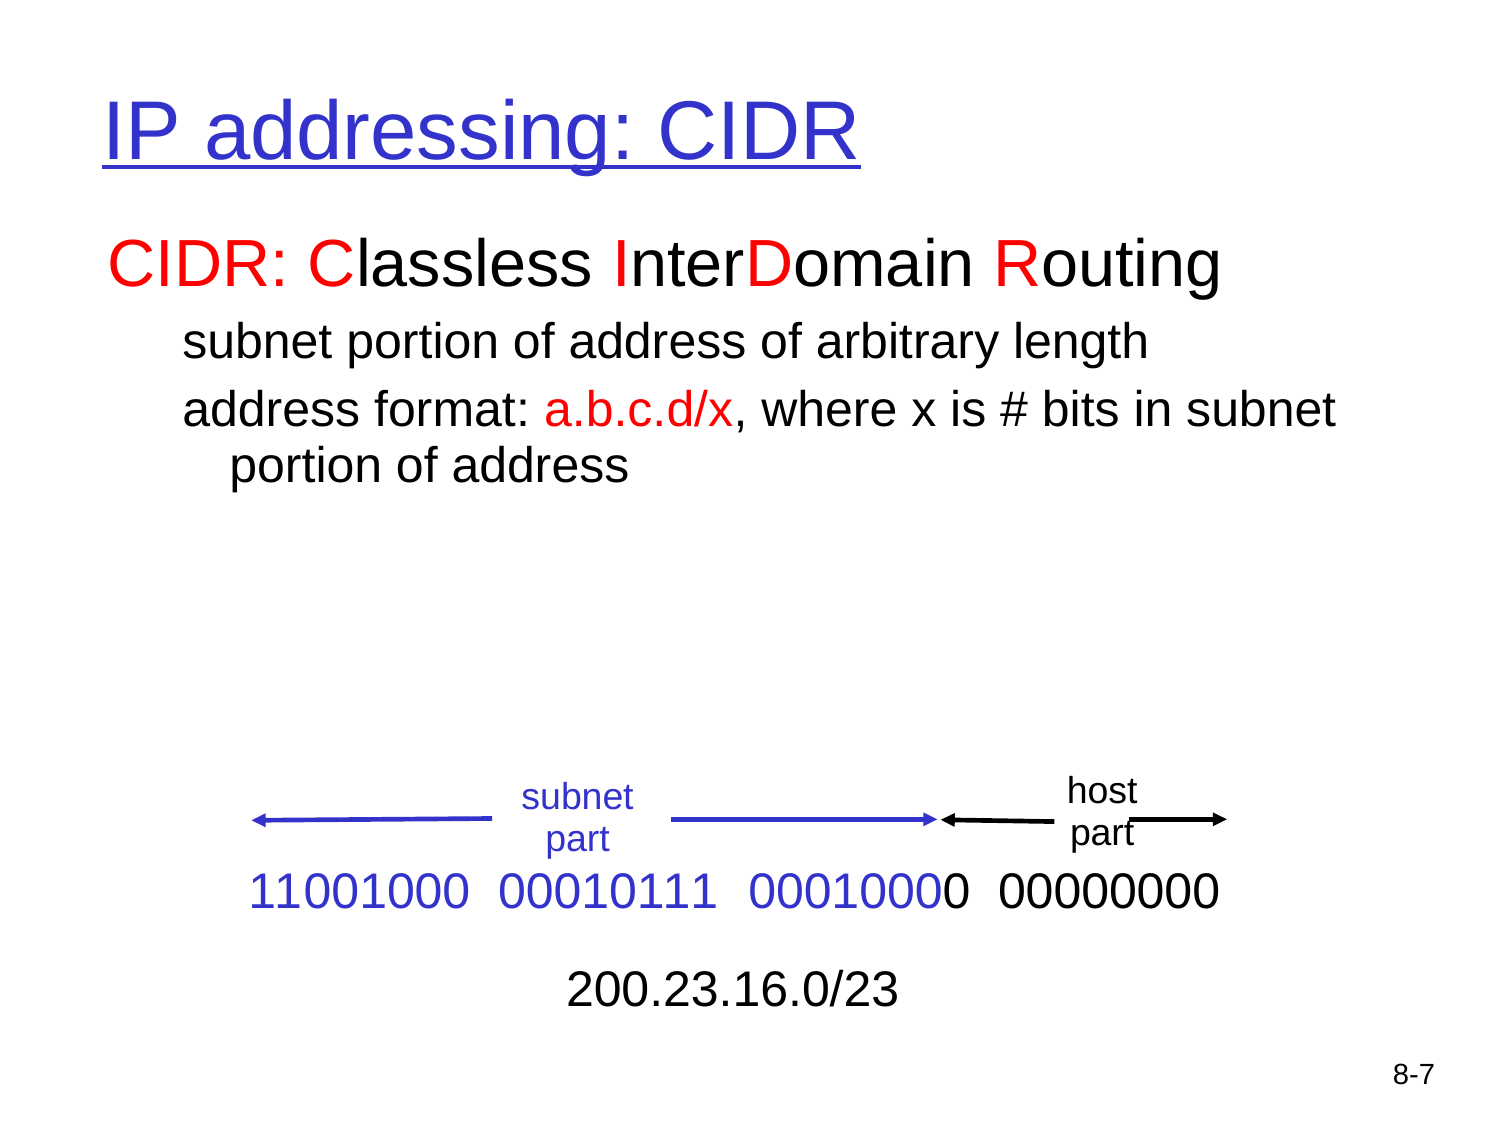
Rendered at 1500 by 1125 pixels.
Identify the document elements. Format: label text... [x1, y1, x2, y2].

title IP addressing: CIDR [87, 37, 1363, 225]
list CIDR: Classless InterDomain Routing subnet portion of address of arbitrary length address format: a.b.c.d/x, where x is # bits in subnet portion of address [92, 217, 1423, 739]
text_box 200.23.16.0/23 [551, 953, 915, 1025]
text_box subnet part [506, 767, 649, 867]
text_box host part [1052, 761, 1153, 861]
text_box 11001000 00010111 00010000 00000000 [233, 855, 1236, 928]
